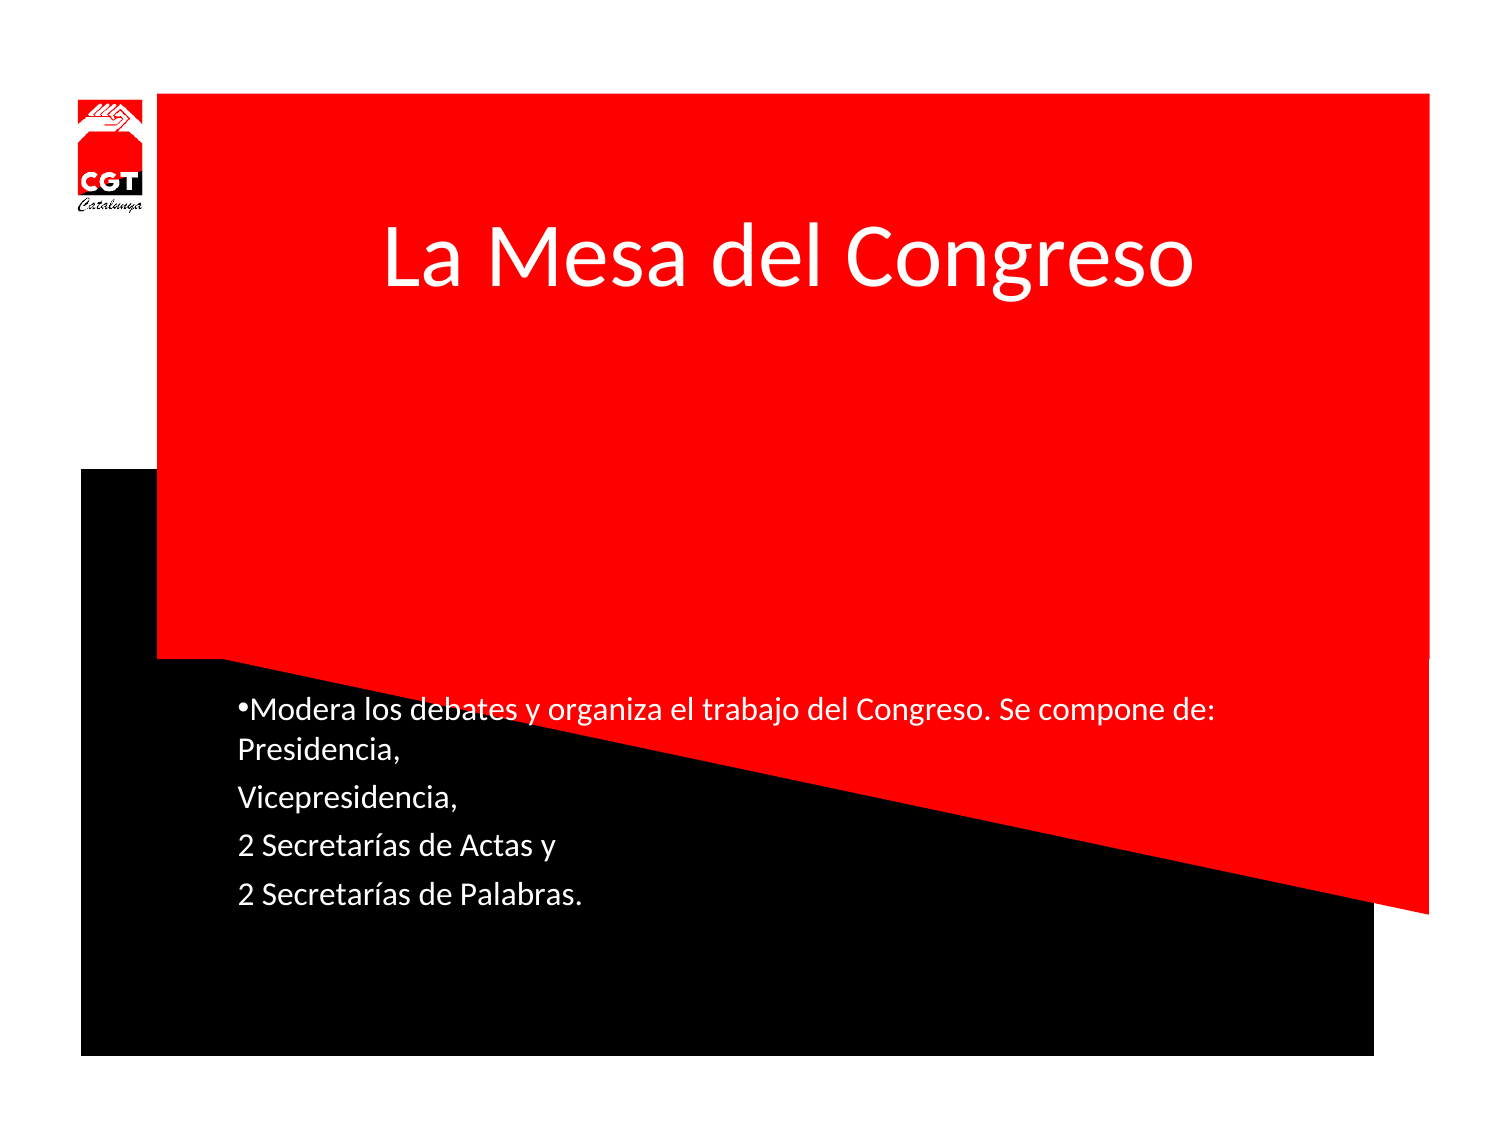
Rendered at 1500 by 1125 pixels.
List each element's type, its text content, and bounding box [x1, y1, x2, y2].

text_box Modera los debates y organiza el trabajo del Congreso. Se compone de: Presidencia, Vicepresidencia, 2 Secretarías de Actas y 2 Secretarías de Palabras. [222, 679, 1273, 950]
chart [70, 93, 153, 220]
text_box [81, 93, 1430, 1055]
title La Mesa del Congreso [152, 128, 1428, 370]
